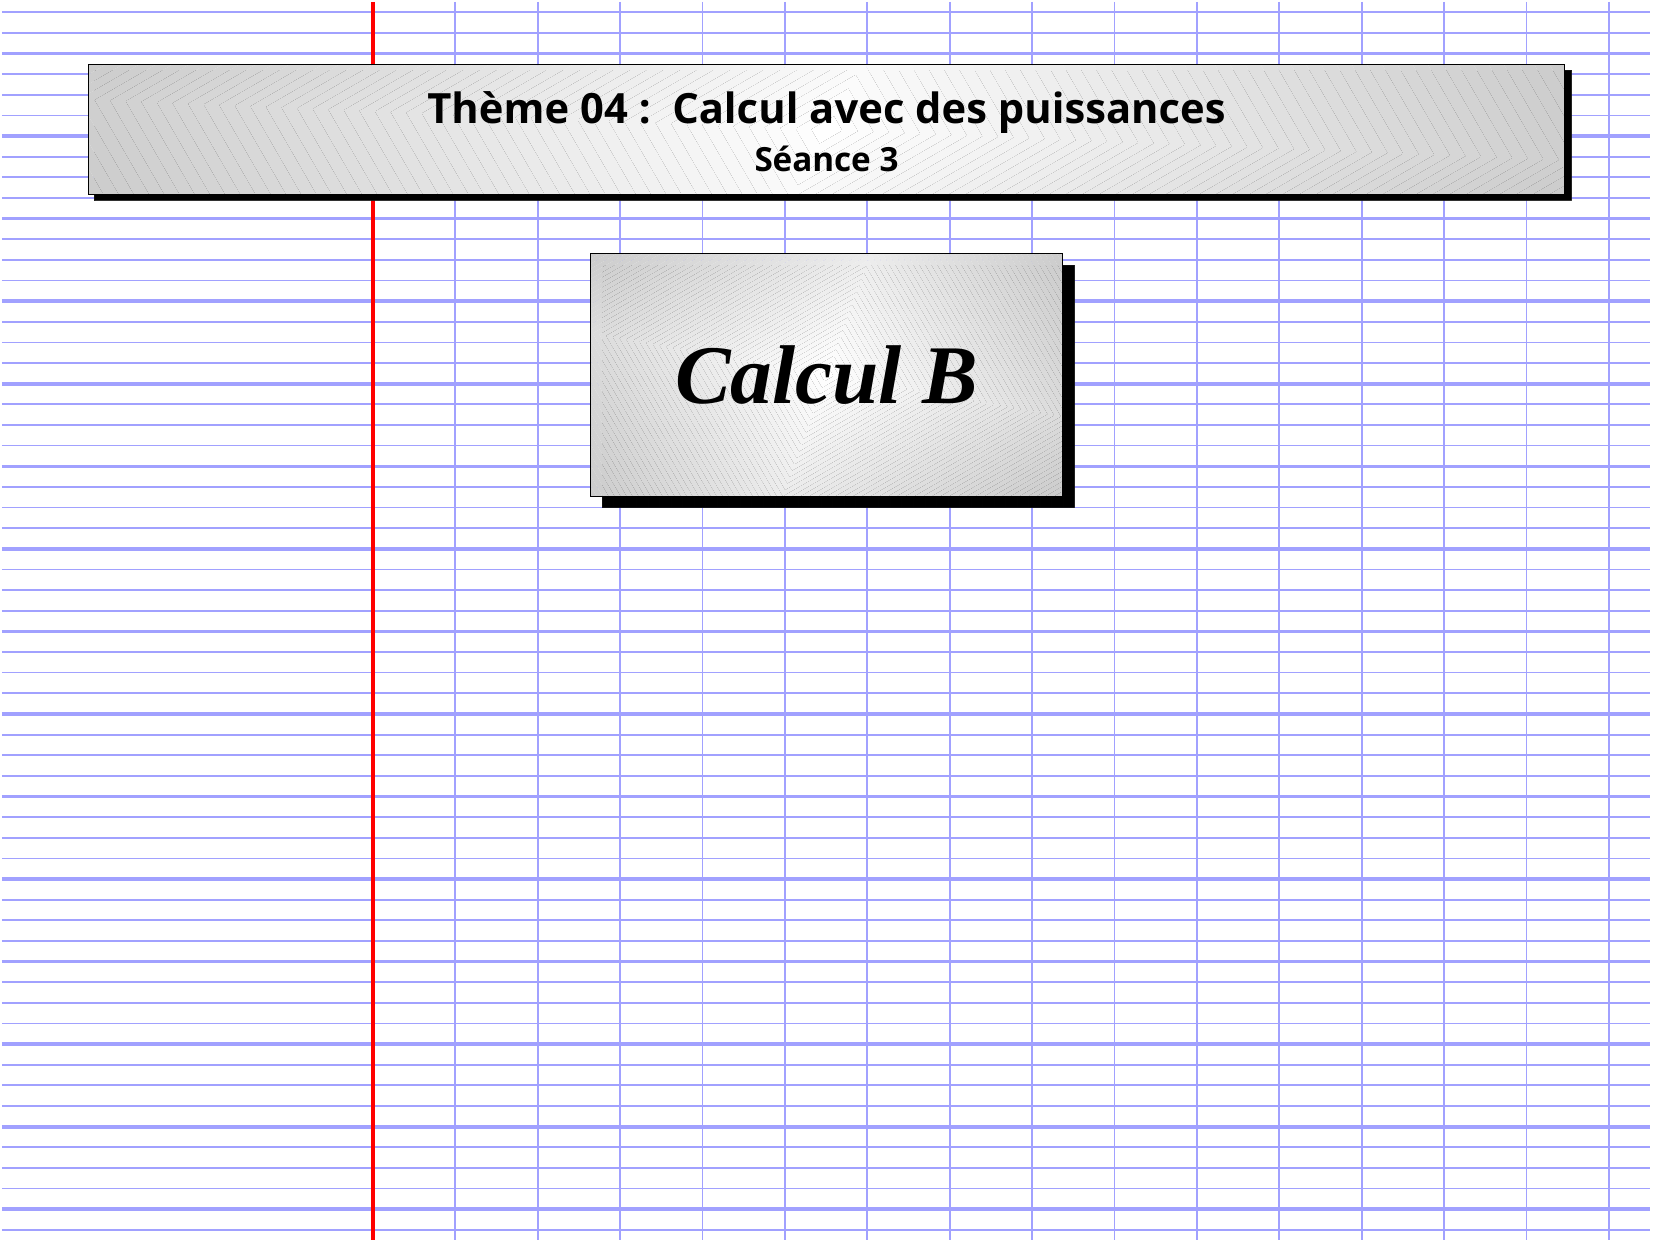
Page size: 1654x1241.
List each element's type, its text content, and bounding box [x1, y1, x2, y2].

picture [0, 0, 1654, 1241]
text_box Calcul B [590, 253, 1063, 497]
text_box Thème 04 : Calcul avec des puissances Séance 3 [88, 64, 1565, 195]
